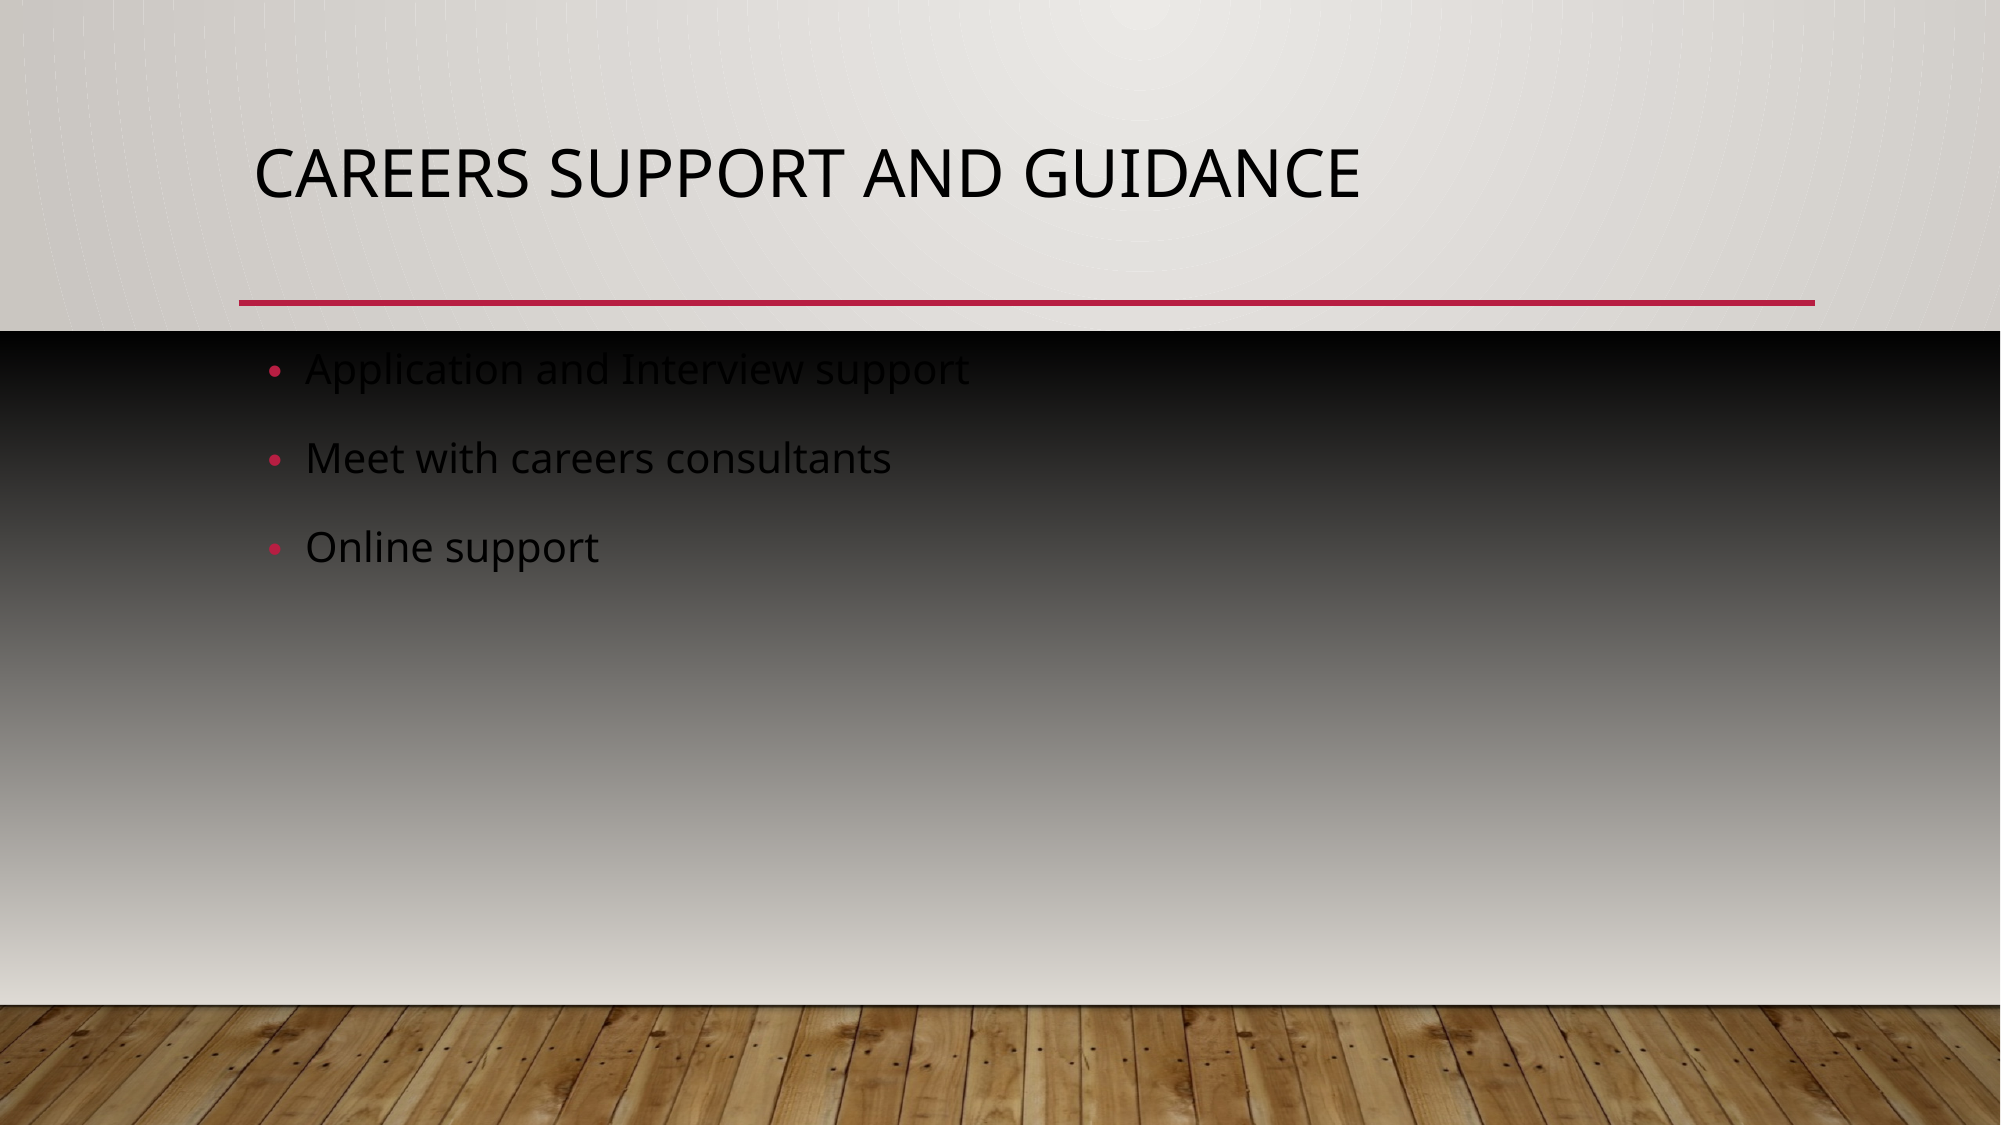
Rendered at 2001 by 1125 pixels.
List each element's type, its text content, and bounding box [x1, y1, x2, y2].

title Careers Support and Guidance [238, 131, 1814, 305]
list Application and Interview support Meet with careers consultants Online support [252, 323, 1831, 679]
